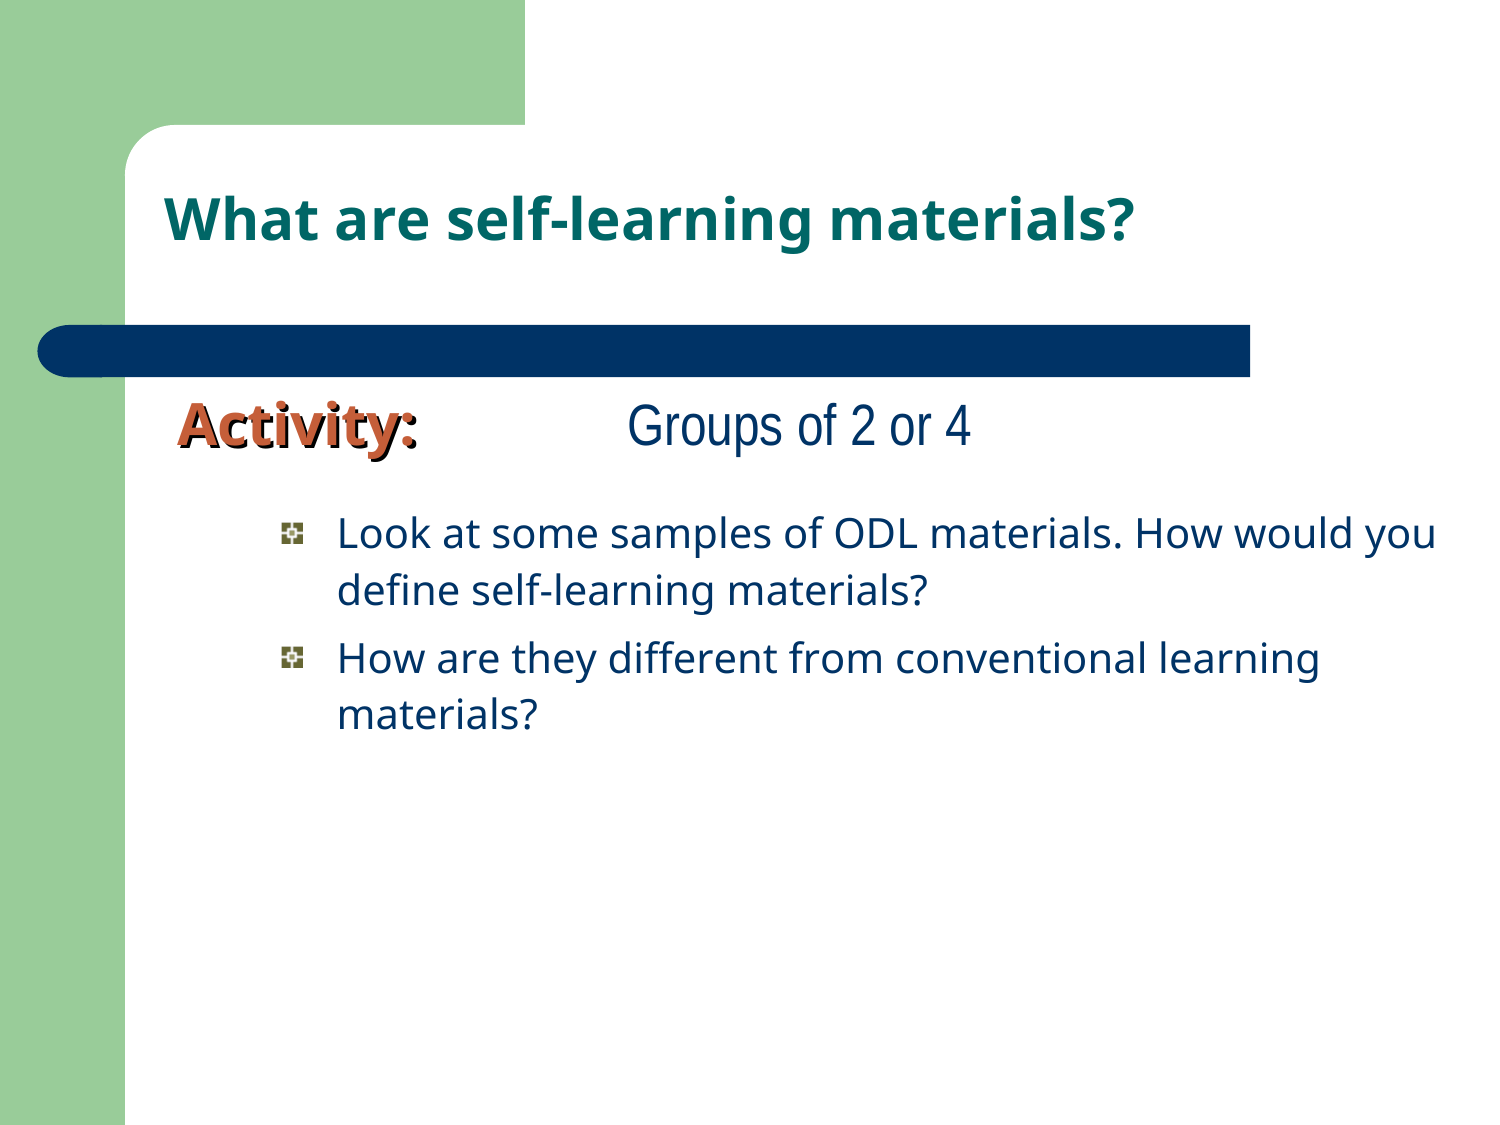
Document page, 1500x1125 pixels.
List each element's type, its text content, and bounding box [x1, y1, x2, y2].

text_box Activity: Groups of 2 or 4 [162, 387, 1038, 466]
title What are self-learning materials? [149, 162, 1463, 263]
list Look at some samples of ODL materials. How would you define self-learning materials? How are they different from conventional learning materials? [265, 420, 1466, 959]
